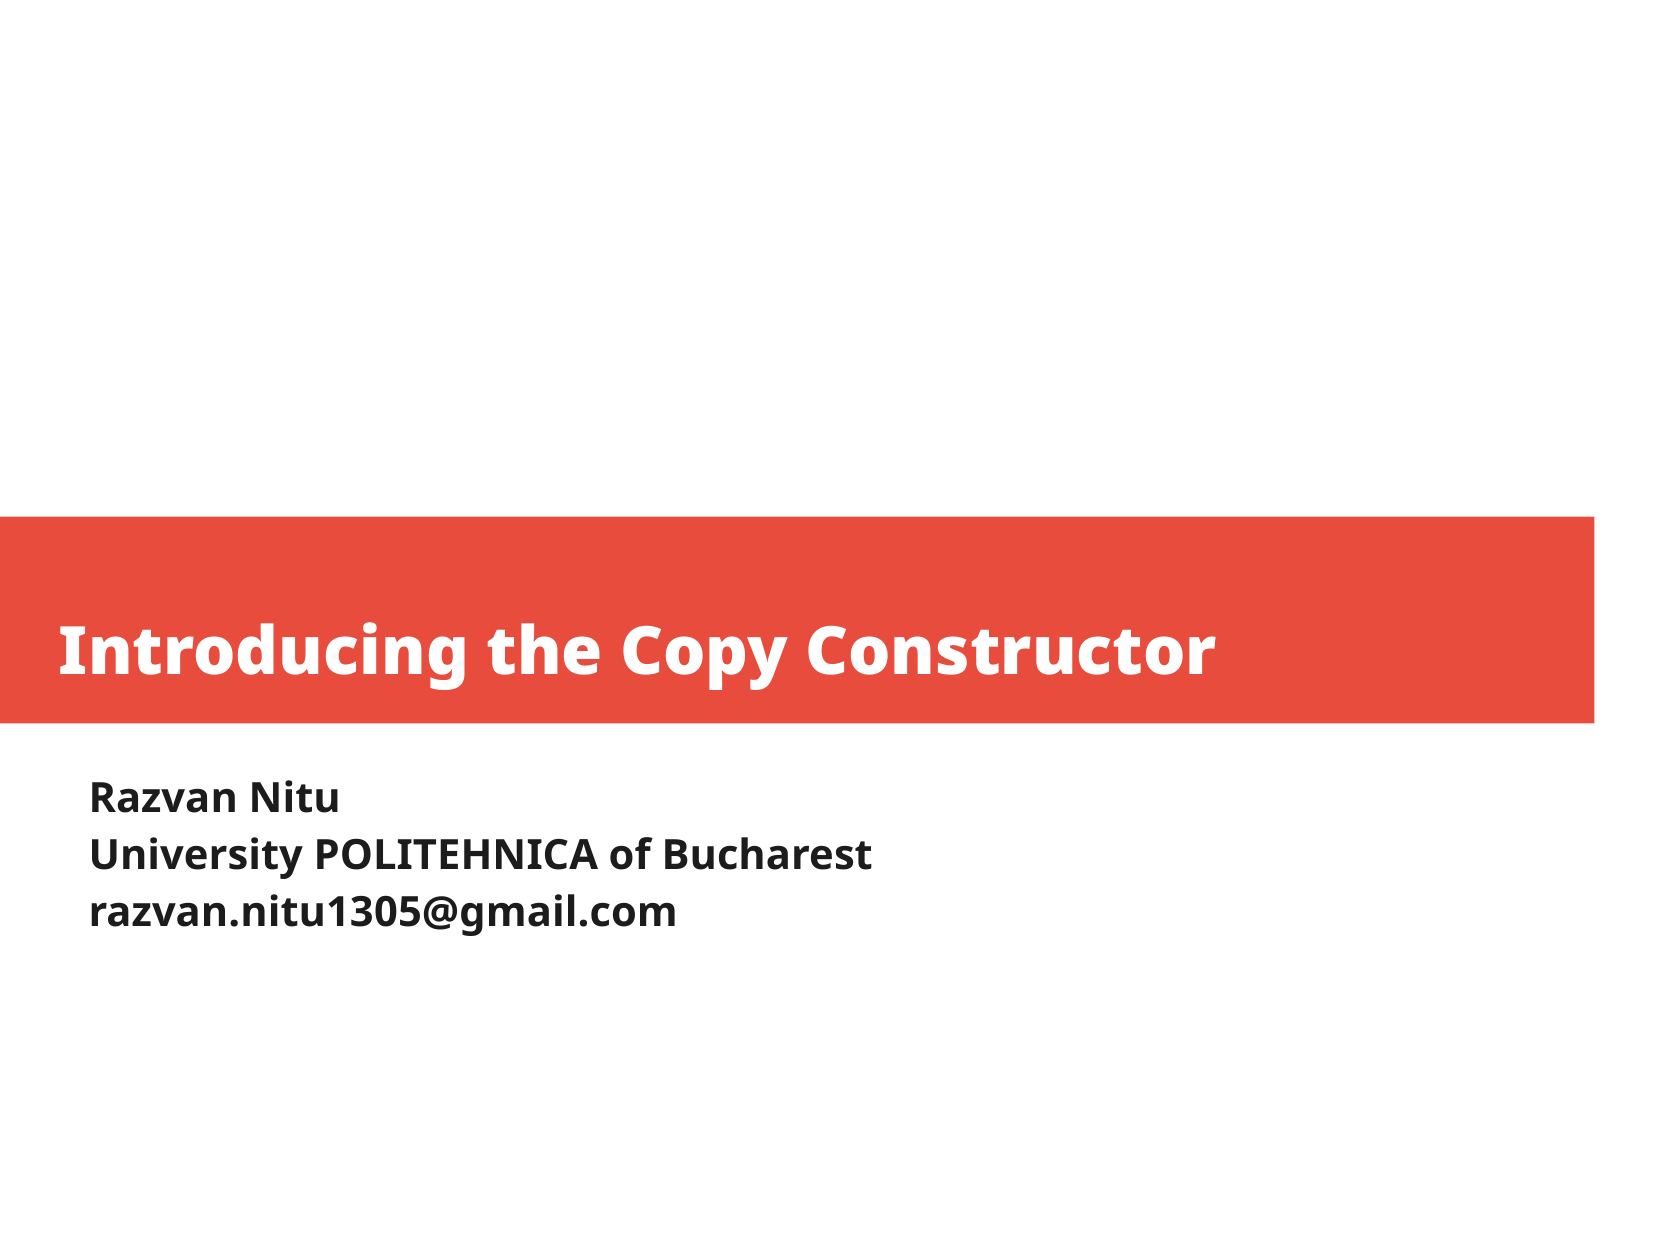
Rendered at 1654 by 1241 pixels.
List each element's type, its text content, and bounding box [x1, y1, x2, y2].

title Introducing the Copy Constructor [59, 546, 1595, 694]
subtitle Razvan Nitu University POLITEHNICA of Bucharest razvan.nitu1305@gmail.com [88, 767, 1595, 1182]
